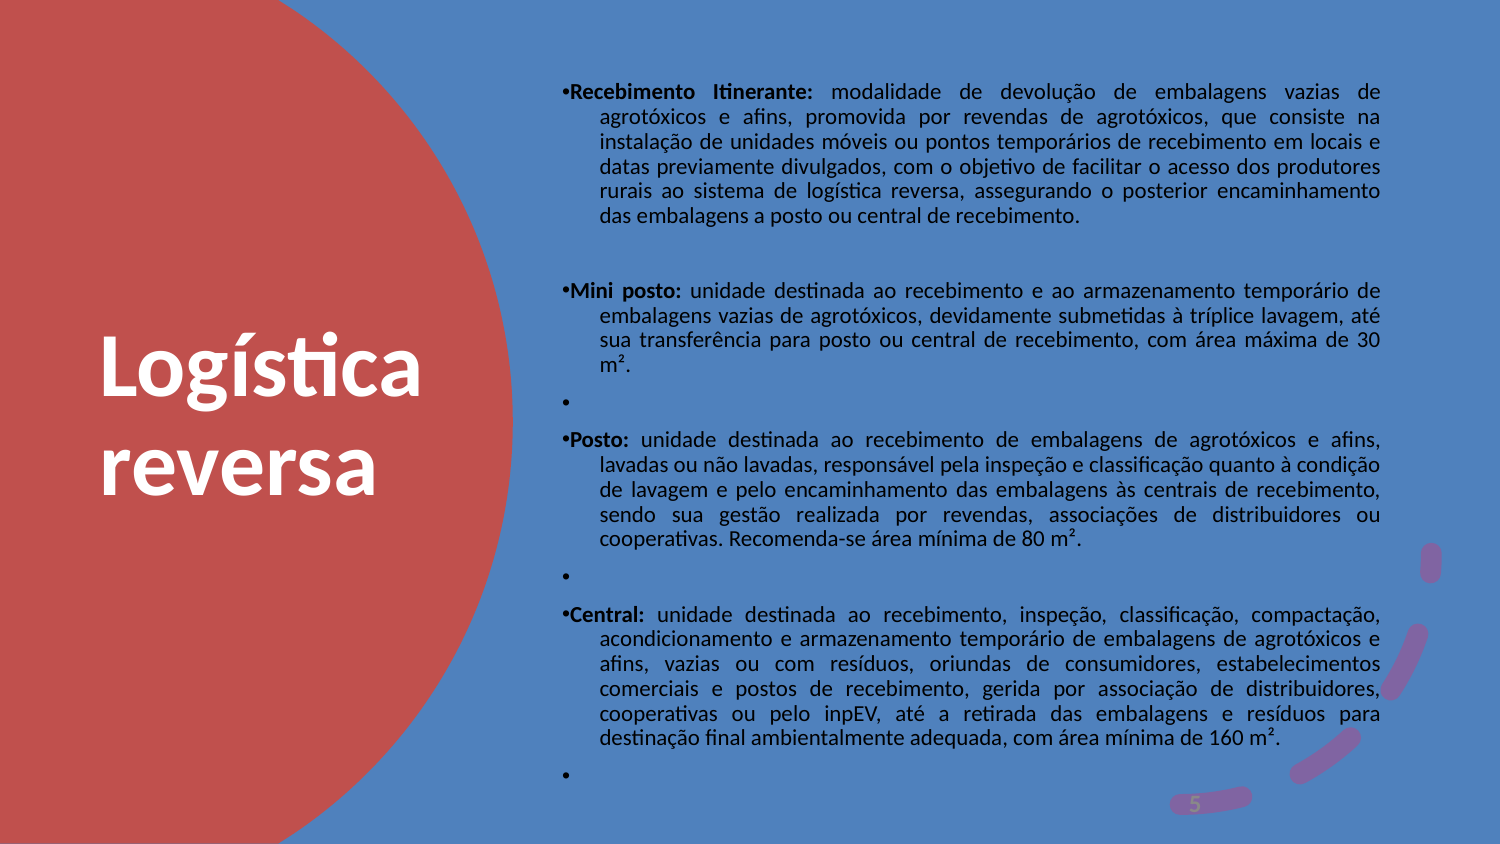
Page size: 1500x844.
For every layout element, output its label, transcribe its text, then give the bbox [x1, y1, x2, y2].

text_box Recebimento Itinerante: modalidade de devolução de embalagens vazias de agrotóxicos e afins, promovida por revendas de agrotóxicos, que consiste na instalação de unidades móveis ou pontos temporários de recebimento em locais e datas previamente divulgados, com o objetivo de facilitar o acesso dos produtores rurais ao sistema de logística reversa, assegurando o posterior encaminhamento das embalagens a posto ou central de recebimento. Mini posto: unidade destinada ao recebimento e ao armazenamento temporário de embalagens vazias de agrotóxicos, devidamente submetidas à tríplice lavagem, até sua transferência para posto ou central de recebimento, com área máxima de 30 m². Posto: unidade destinada ao recebimento de embalagens de agrotóxicos e afins, lavadas ou não lavadas, responsável pela inspeção e classificação quanto à condição de lavagem e pelo encaminhamento das embalagens às centrais de recebimento, sendo sua gestão realizada por revendas, associações de distribuidores ou cooperativas. Recomenda-se área mínima de 80 m². Central: unidade destinada ao recebimento, inspeção, classificação, compactação, acondicionamento e armazenamento temporário de embalagens de agrotóxicos e afins, vazias ou com resíduos, oriundas de consumidores, estabelecimentos comerciais e postos de recebimento, gerida por associação de distribuidores, cooperativas ou pelo inpEV, até a retirada das embalagens e resíduos para destinação final ambientalmente adequada, com área mínima de 160 m². [547, 72, 1397, 760]
text_box [0, 0, 1500, 844]
text_box Logística reversa [84, 141, 479, 691]
slide_number 5 [1173, 782, 1397, 827]
